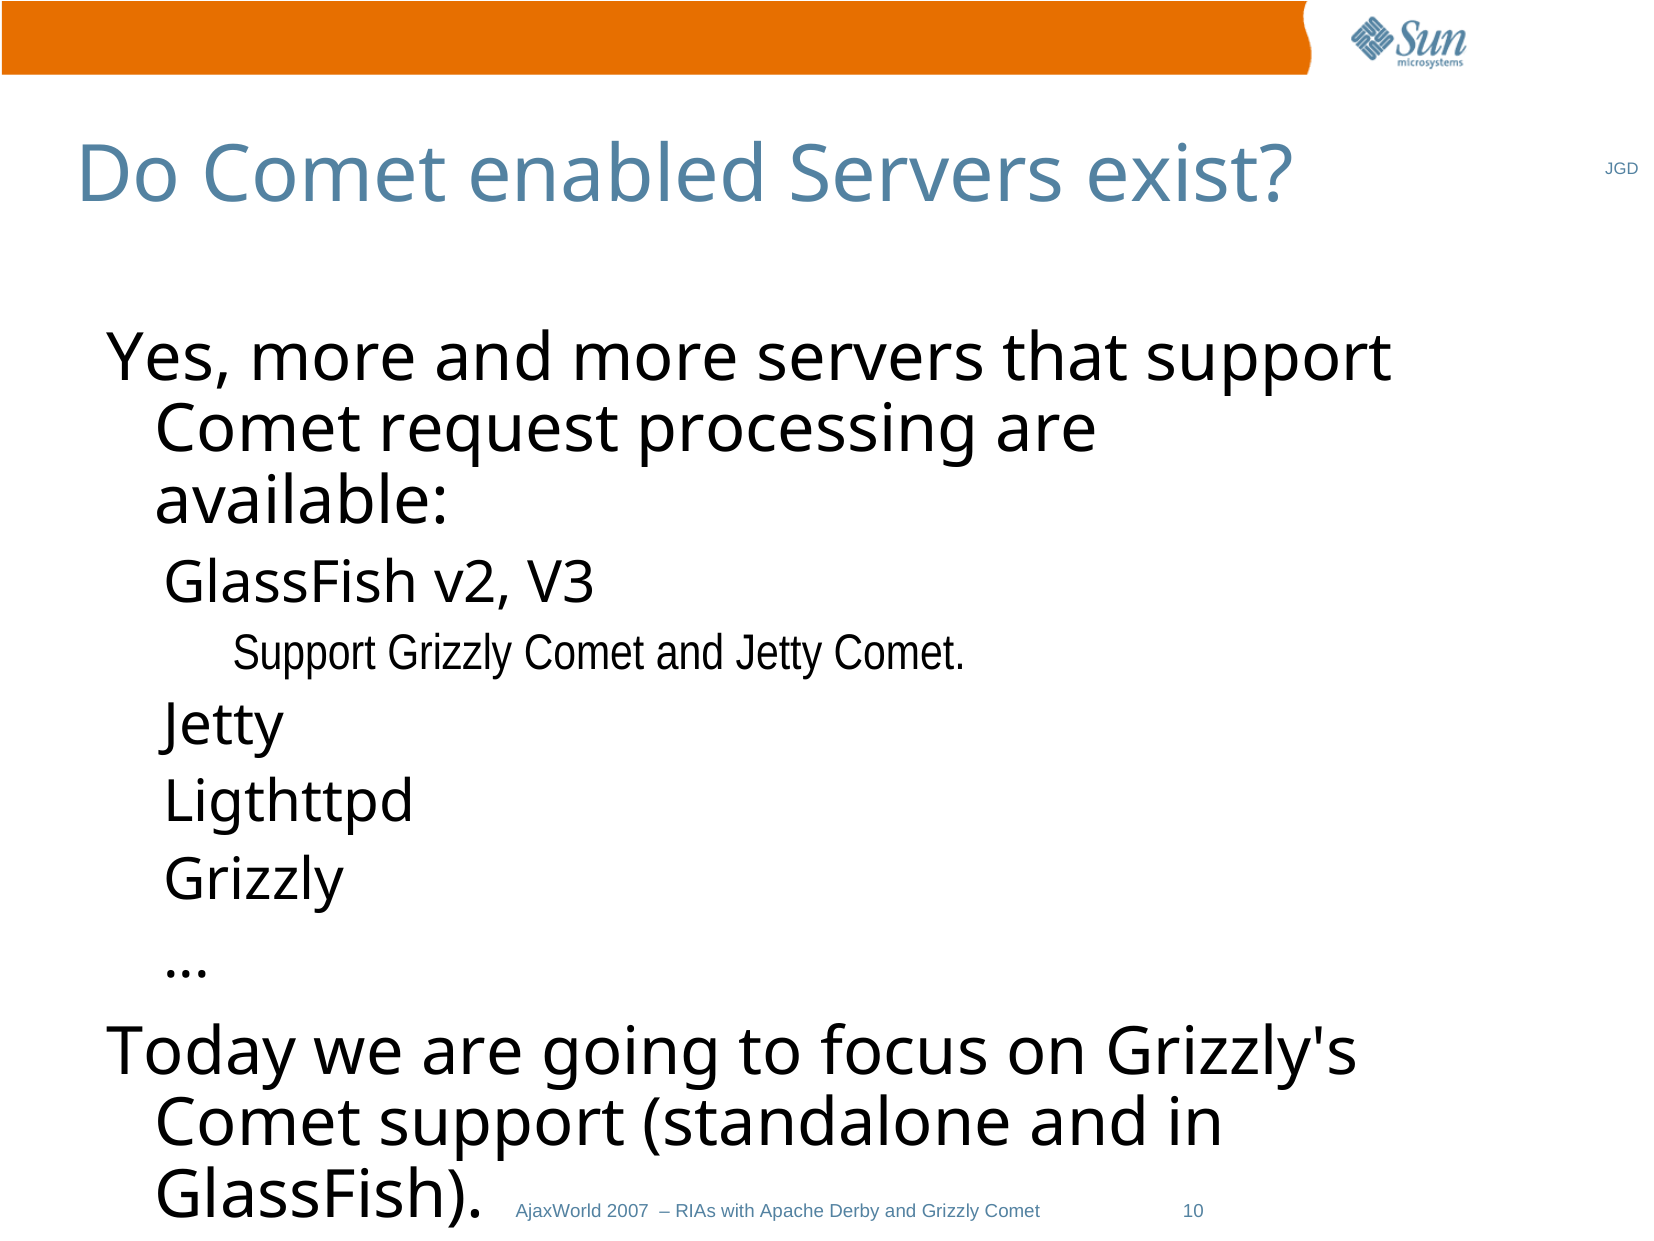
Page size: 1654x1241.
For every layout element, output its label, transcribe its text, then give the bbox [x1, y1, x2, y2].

picture [1, 1, 1502, 77]
list Yes, more and more servers that support Comet request processing are available: GlassFish v2, V3 Support Grizzly Comet and Jetty Comet. Jetty Ligthttpd Grizzly ... Today we are going to focus on Grizzly's Comet support (standalone and in GlassFish). [87, 322, 1402, 1055]
title Do Comet enabled Servers exist? [75, 128, 1438, 233]
